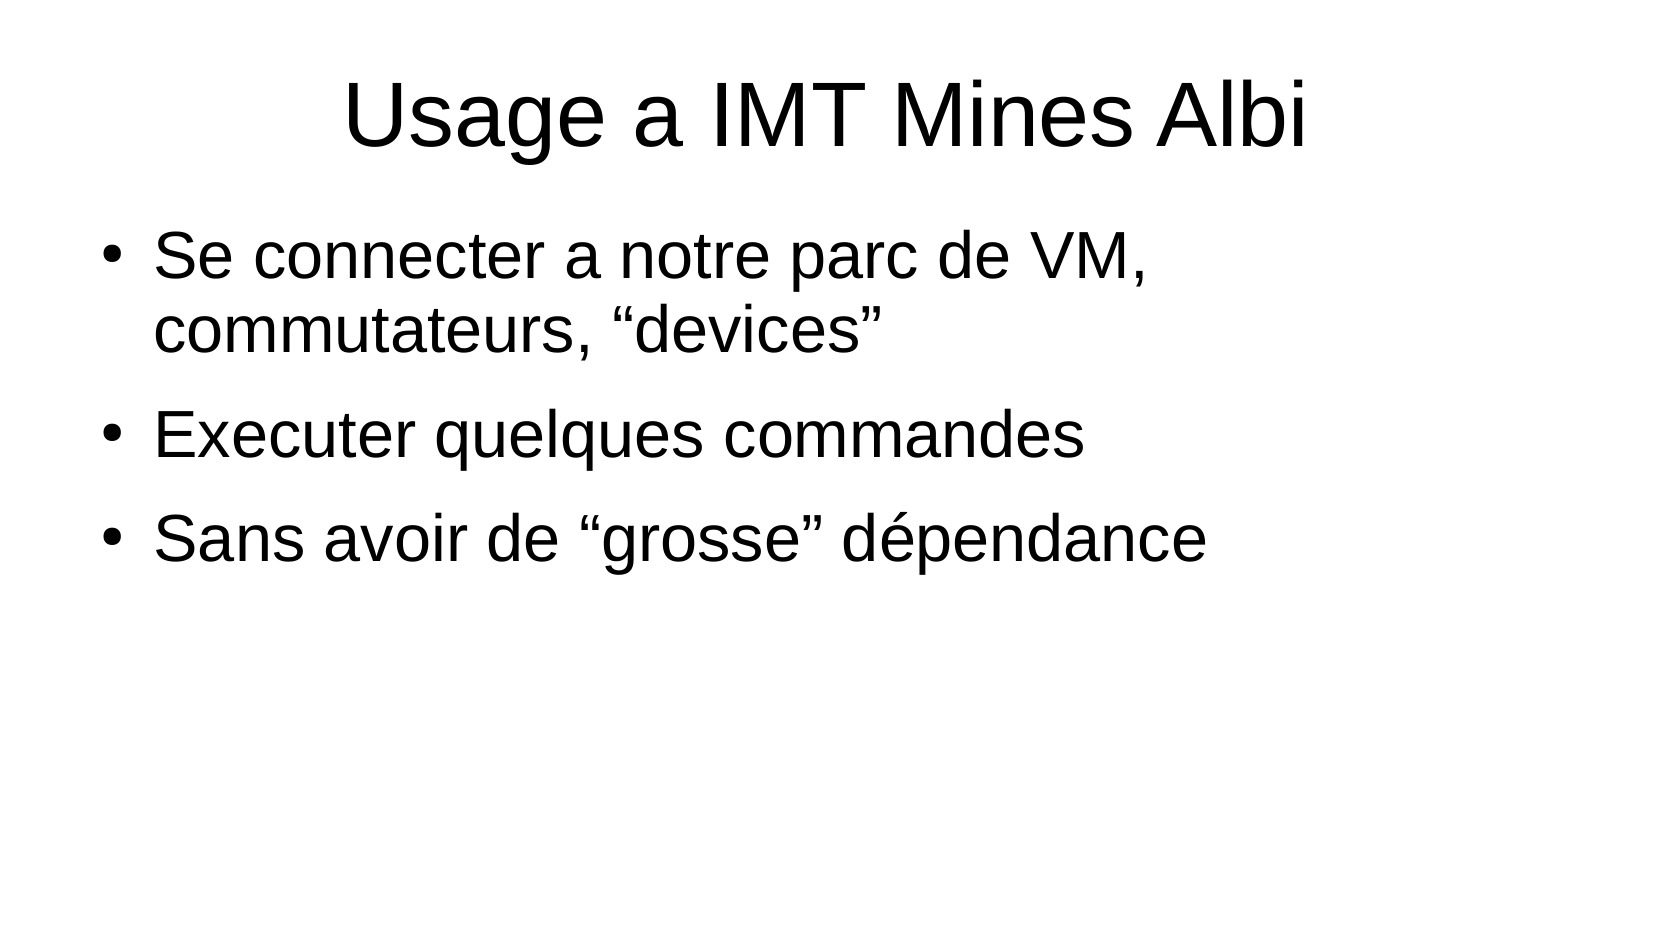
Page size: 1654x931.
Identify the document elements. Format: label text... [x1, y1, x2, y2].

title Usage a IMT Mines Albi [82, 37, 1571, 193]
list Se connecter a notre parc de VM, commutateurs, “devices” Executer quelques commandes Sans avoir de “grosse” dépendance [82, 217, 1571, 758]
